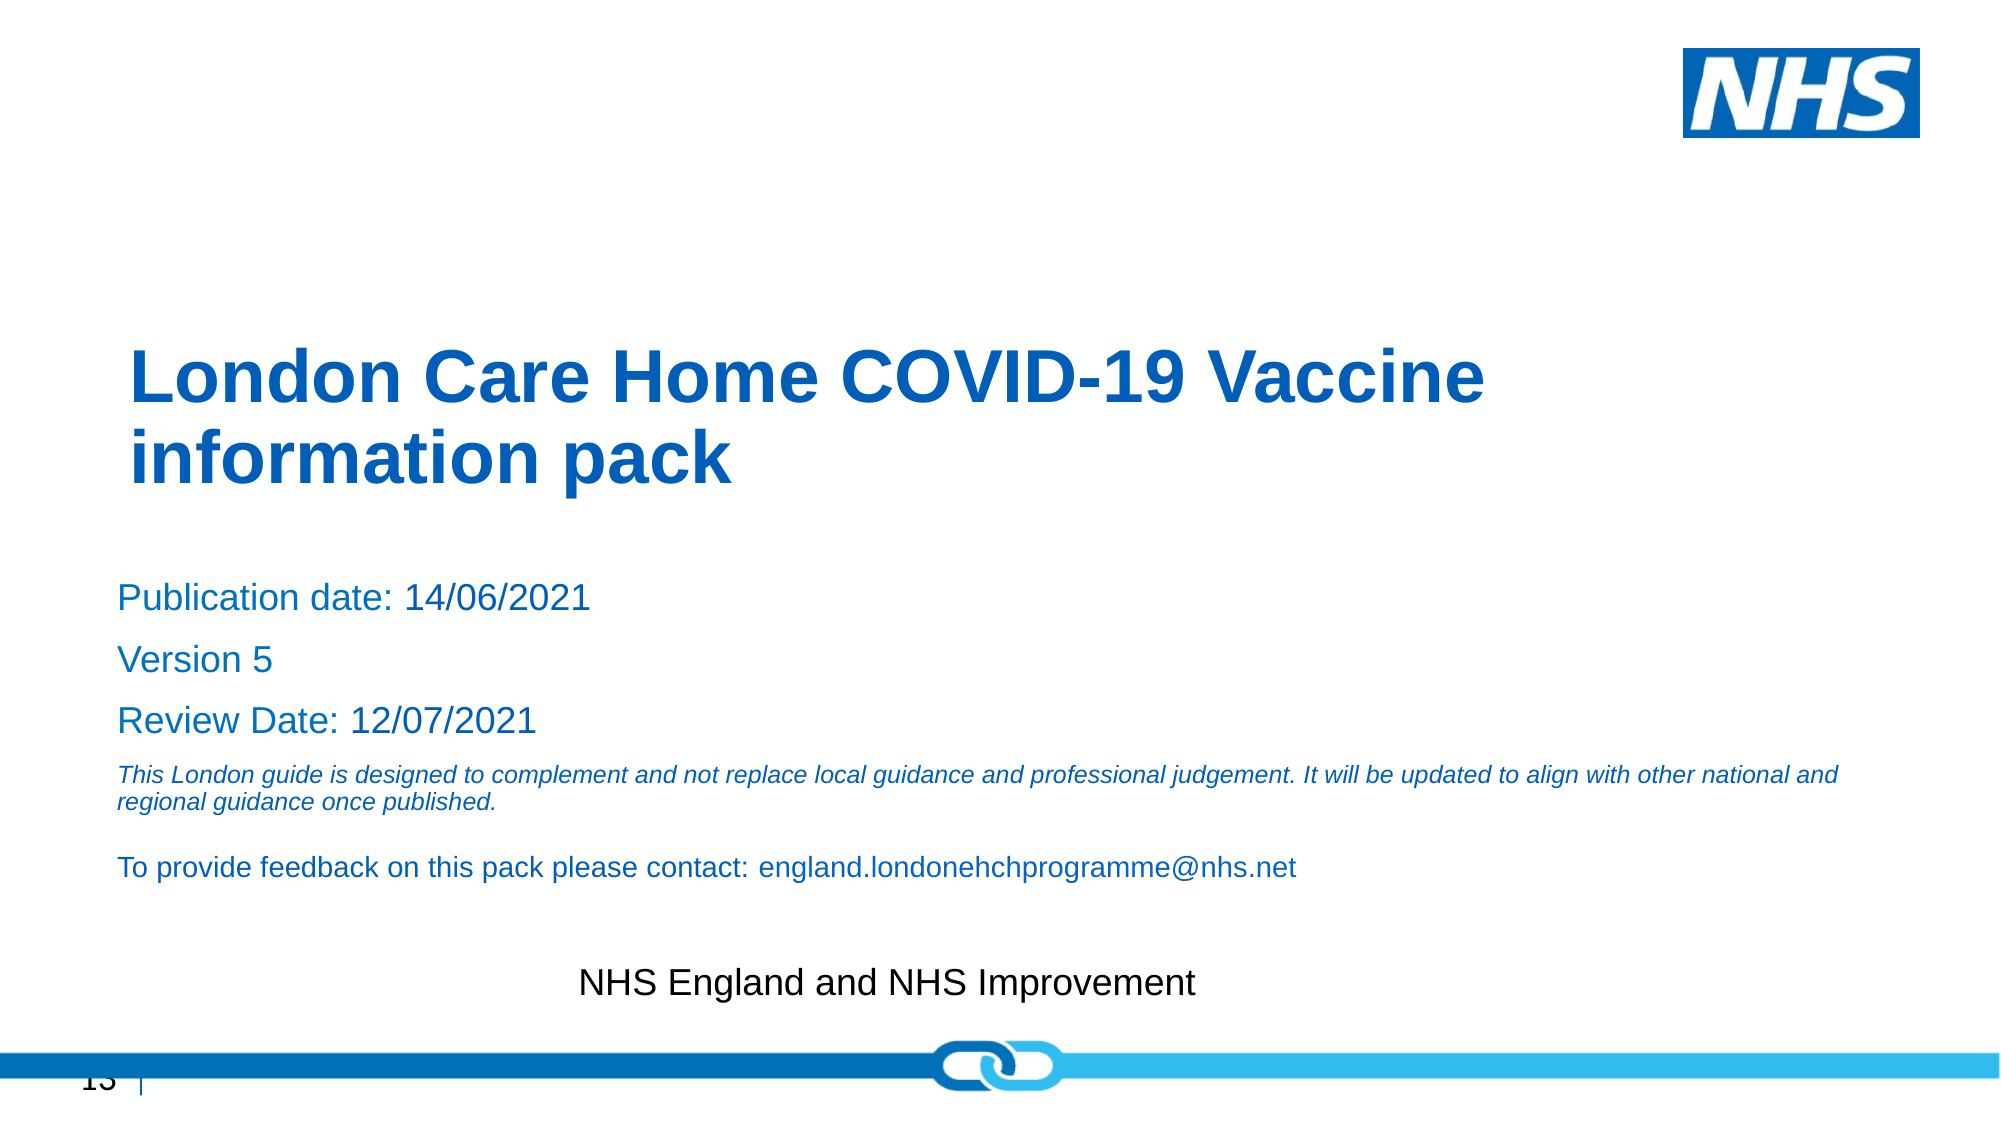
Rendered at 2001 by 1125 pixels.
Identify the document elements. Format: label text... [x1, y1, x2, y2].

text_box [27, 22, 1829, 203]
text_box To provide feedback on this pack please contact: england.londonehchprogramme@nhs.net [102, 840, 1548, 927]
subtitle Publication date: 14/06/2021 Version 5 Review Date: 12/07/2021 This London guide is designed to complement and not replace local guidance and professional judgement. It will be updated to align with other national and regional guidance once published. [102, 571, 1954, 907]
title London Care Home COVID-19 Vaccine information pack [114, 330, 1915, 512]
